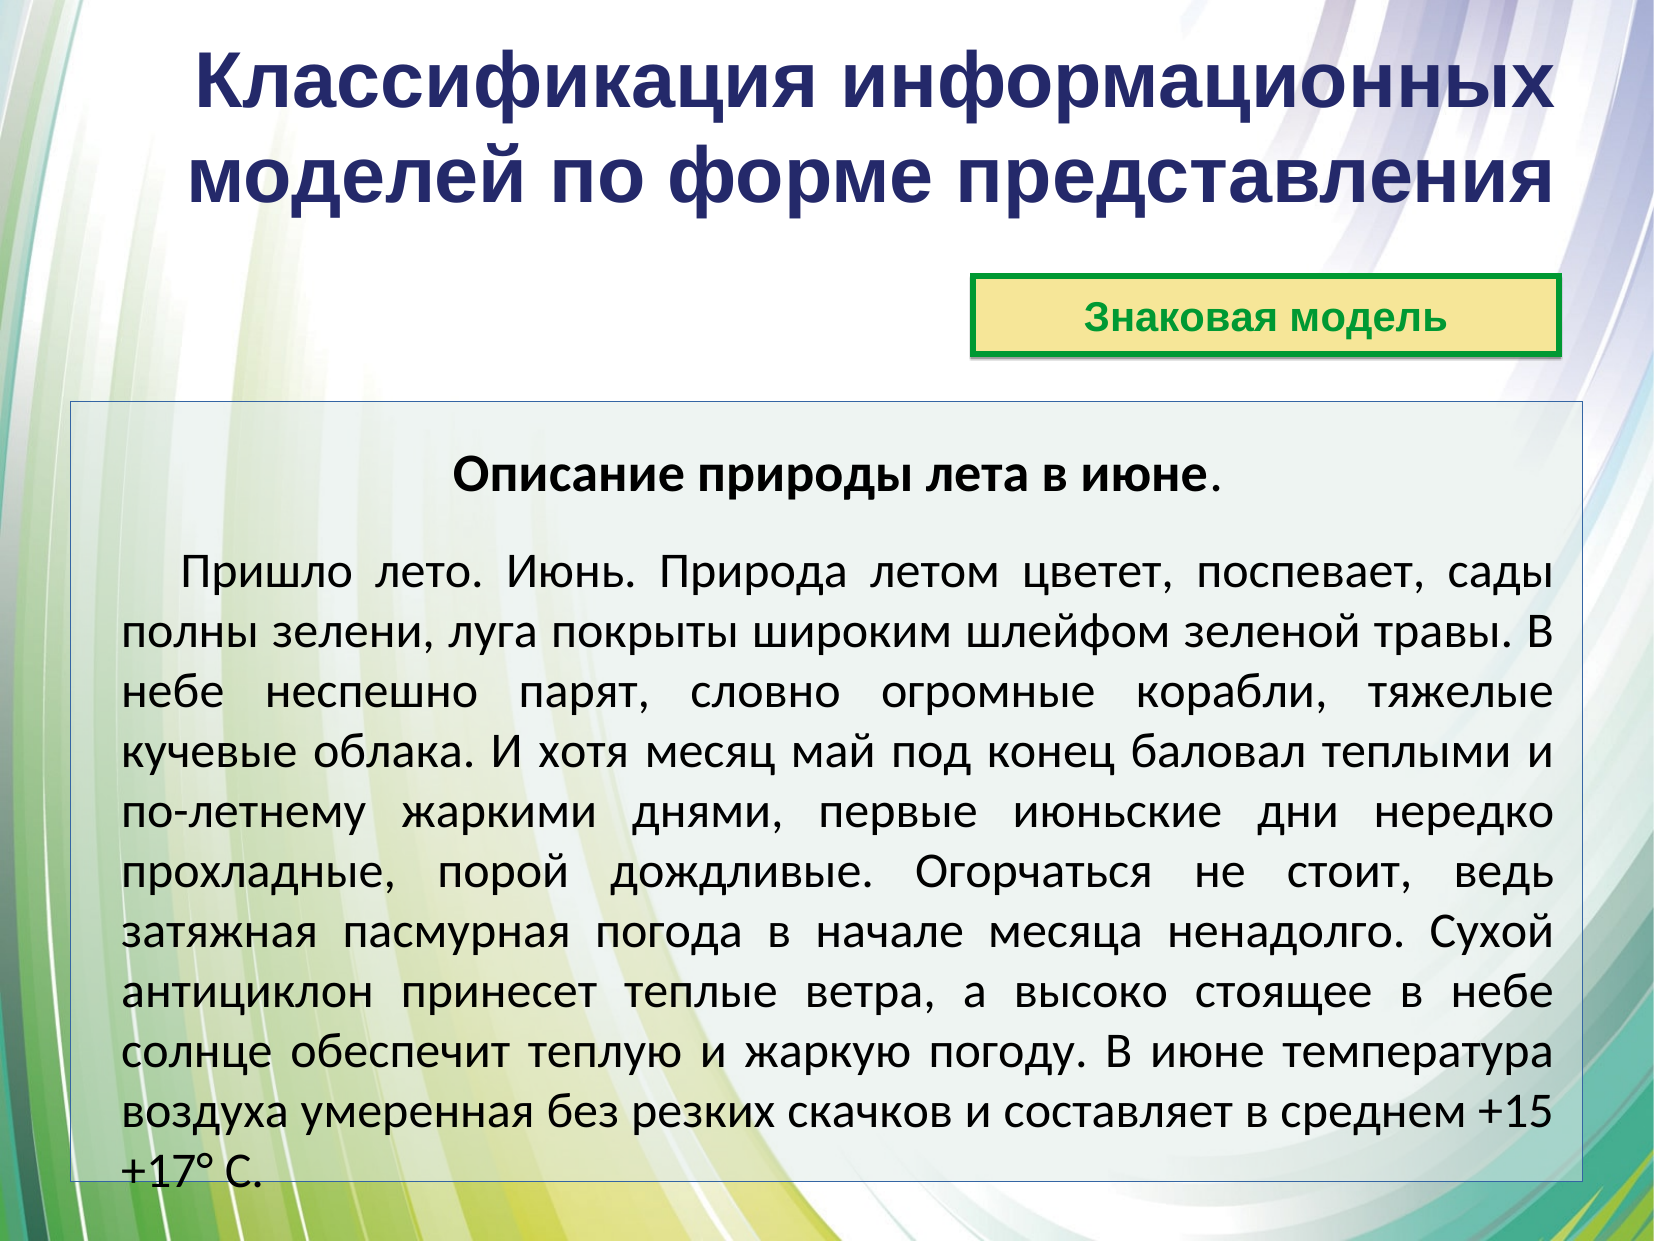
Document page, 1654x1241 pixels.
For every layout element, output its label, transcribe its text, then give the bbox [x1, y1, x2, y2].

picture [0, 0, 1654, 1241]
text_box Описание природы лета в июне. Пришло лето. Июнь. Природа летом цветет, поспевает, сады полны зелени, луга покрыты широким шлейфом зеленой травы. В небе неспешно парят, словно огромные корабли, тяжелые кучевые облака. И хотя месяц май под конец баловал теплыми и по-летнему жаркими днями, первые июньские дни нередко прохладные, порой дождливые. Огорчаться не стоит, ведь затяжная пасмурная погода в начале месяца ненадолго. Сухой антициклон принесет теплые ветра, а высоко стоящее в небе солнце обеспечит теплую и жаркую погоду. В июне температура воздуха умеренная без резких скачков и составляет в среднем +15 +17° C. [106, 429, 1570, 1206]
text_box Классификация информационных моделей по форме представления [58, 45, 1571, 202]
text_box [70, 401, 1583, 1182]
text_box Знаковая модель [973, 276, 1560, 355]
